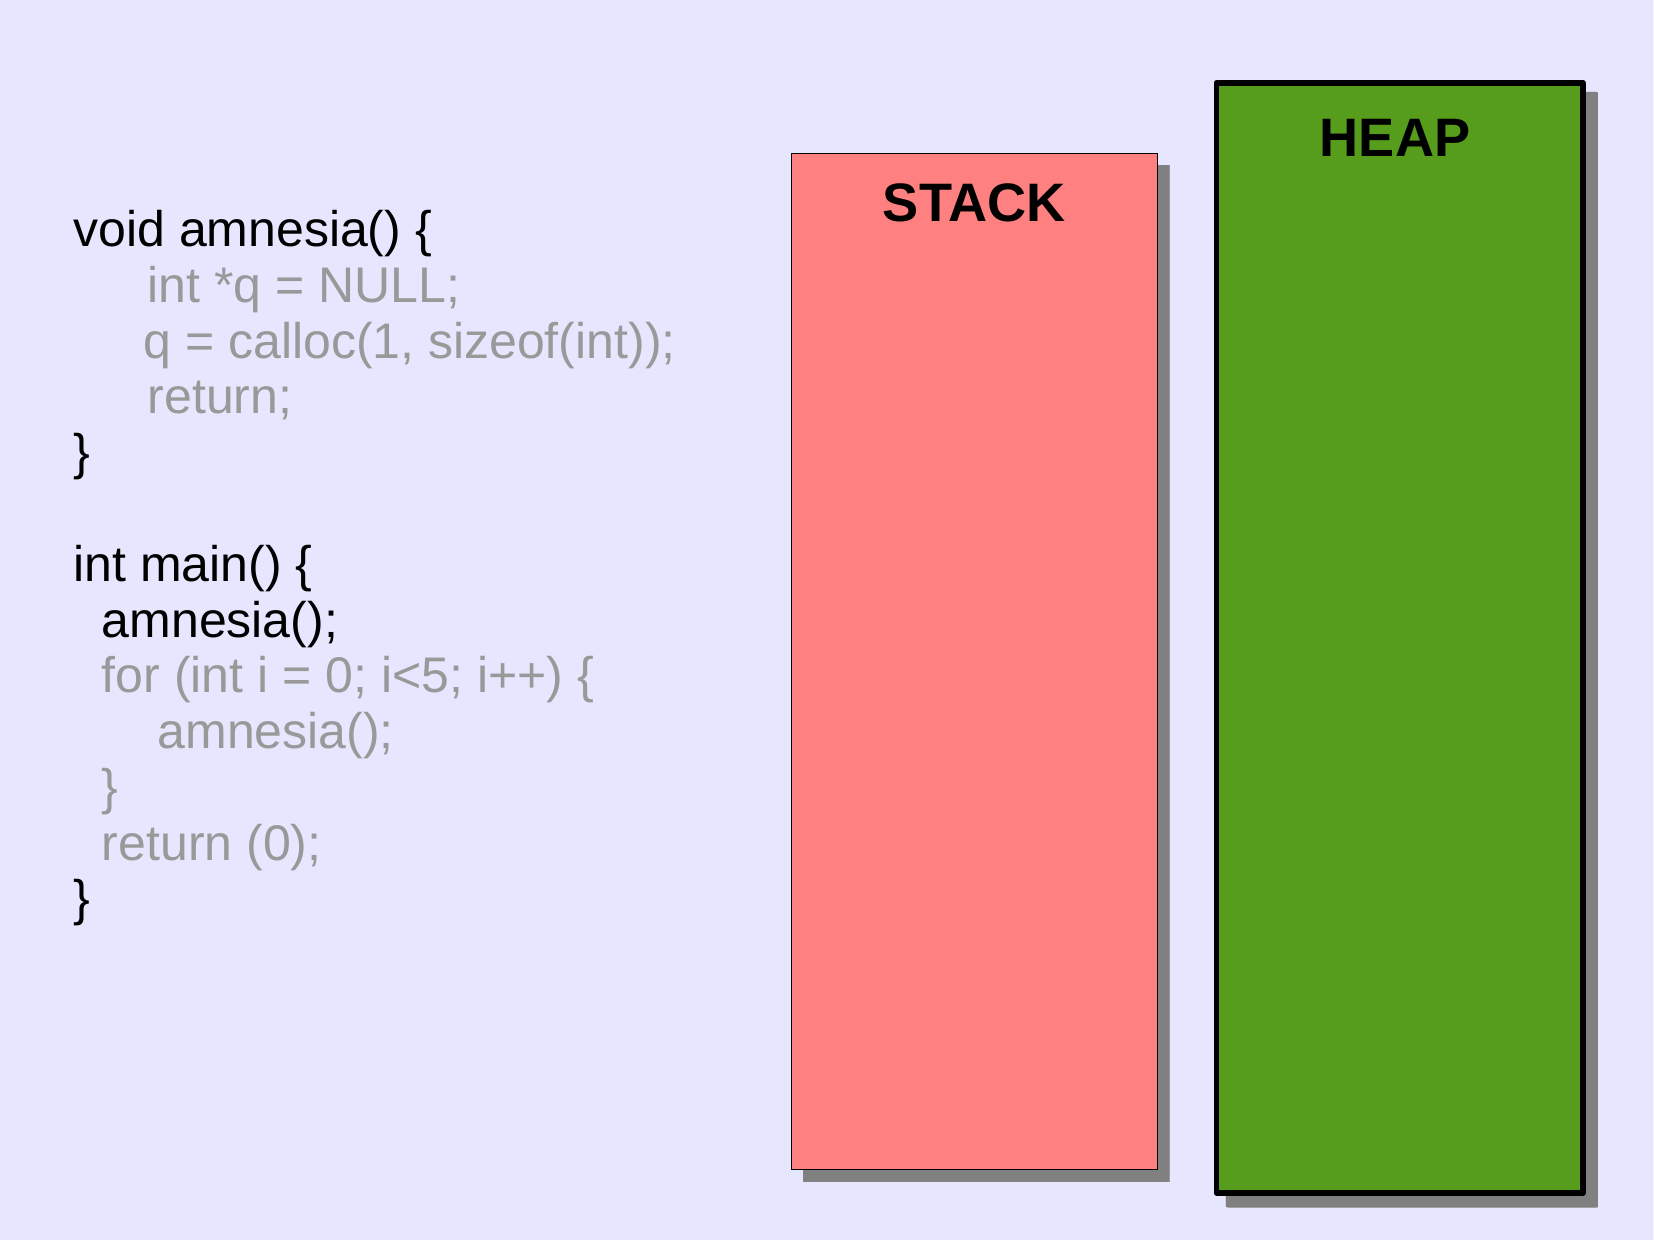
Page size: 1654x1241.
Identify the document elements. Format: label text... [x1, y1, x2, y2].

text_box [1216, 82, 1583, 1193]
text_box [791, 153, 1158, 1170]
text_box void amnesia() { int *q = NULL; q = calloc(1, sizeof(int)); return; } int main() { amnesia(); for (int i = 0; i<5; i++) { amnesia(); } return (0); } [59, 82, 792, 976]
text_box HEAP [1305, 100, 1565, 176]
text_box STACK [868, 165, 1128, 241]
